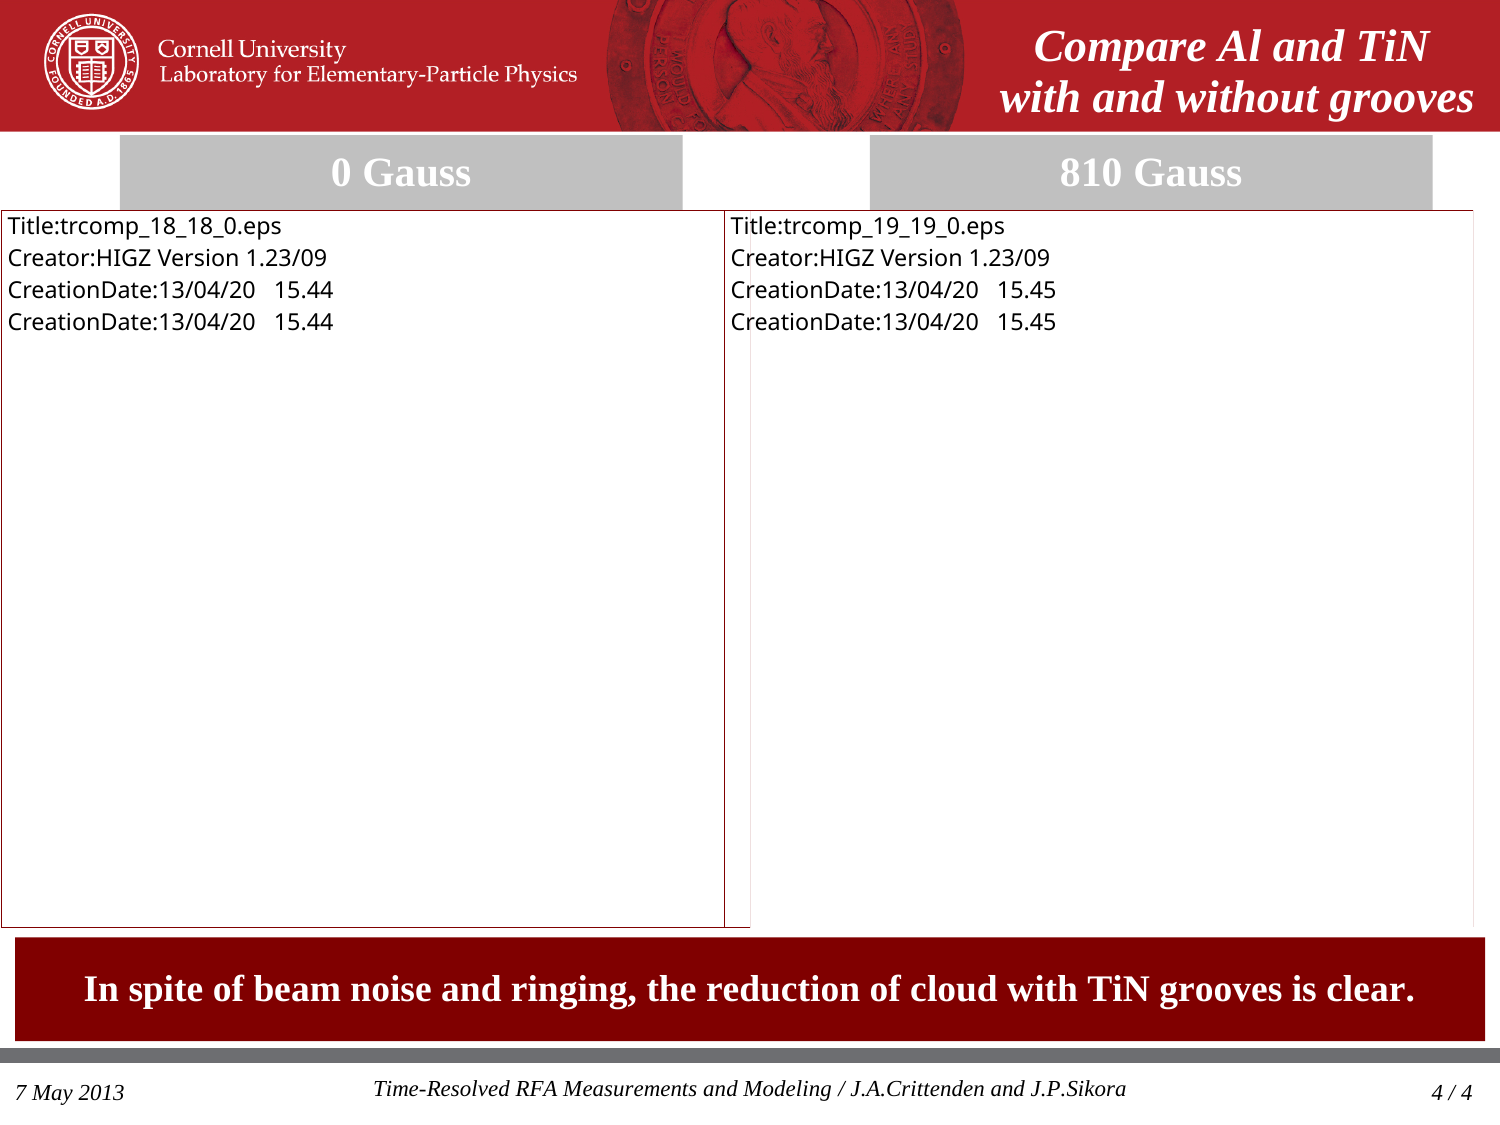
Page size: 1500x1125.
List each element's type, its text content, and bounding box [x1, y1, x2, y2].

text_box 810 Gauss [869, 135, 1433, 208]
title Compare Al and TiN with and without grooves [975, 7, 1500, 136]
text_box In spite of beam noise and ringing, the reduction of cloud with TiN grooves is clear. [15, 937, 1486, 1042]
picture [0, 0, 1500, 132]
picture [0, 208, 1474, 928]
text_box 0 Gauss [119, 135, 683, 208]
